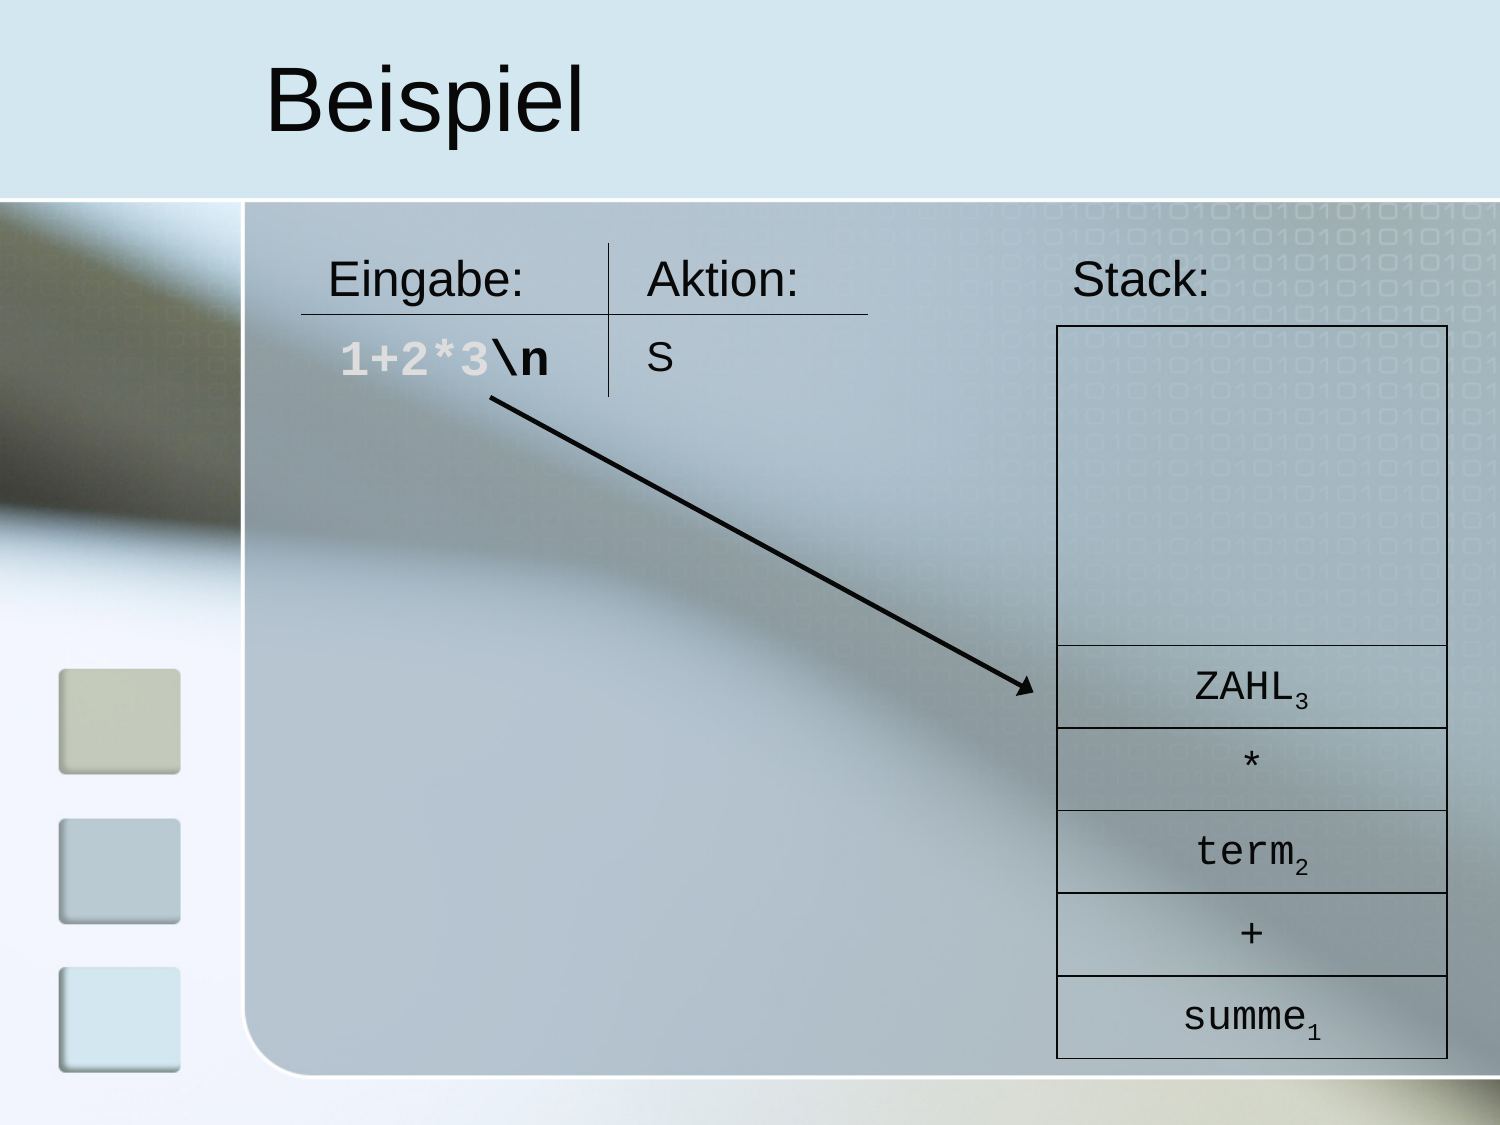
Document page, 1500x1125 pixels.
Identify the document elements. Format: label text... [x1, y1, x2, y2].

text_box + [1056, 904, 1447, 968]
title Beispiel [249, 12, 1461, 188]
text_box term2 [1056, 822, 1447, 891]
text_box Aktion: [632, 243, 822, 314]
text_box summe1 [1056, 987, 1447, 1056]
text_box 1+2*3\n [324, 326, 585, 399]
text_box Eingabe: [312, 243, 550, 314]
picture [0, 0, 1500, 1125]
text_box ZAHL3 [1056, 656, 1447, 725]
text_box * [1056, 739, 1447, 803]
text_box S [631, 326, 963, 389]
text_box Stack: [1057, 243, 1459, 315]
